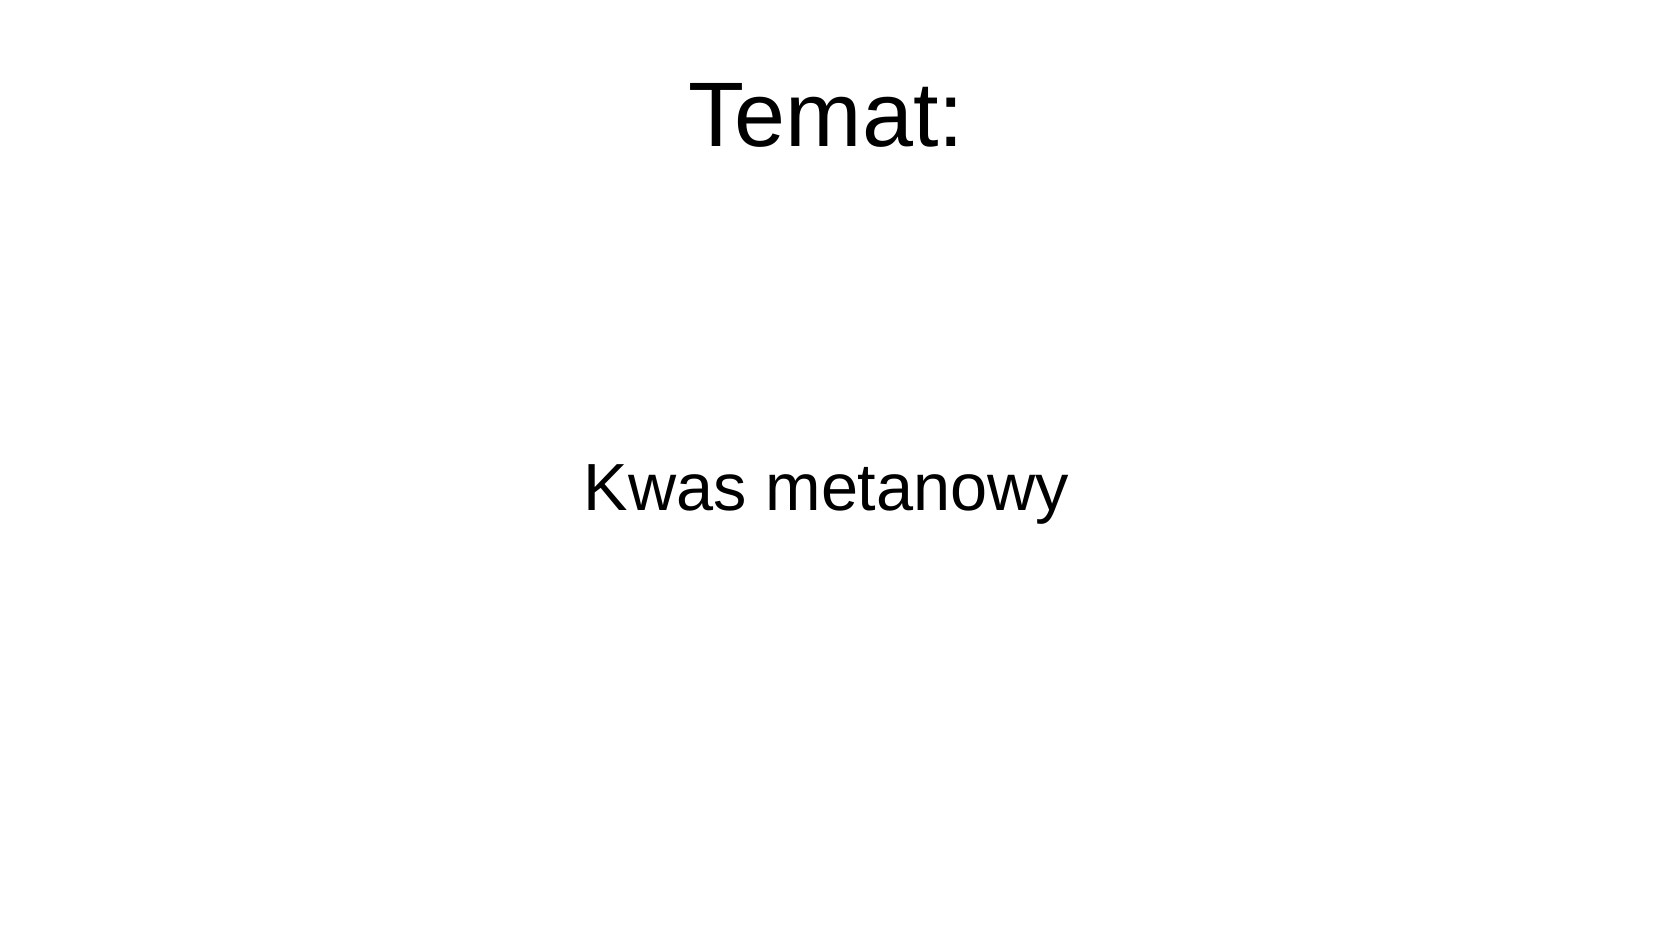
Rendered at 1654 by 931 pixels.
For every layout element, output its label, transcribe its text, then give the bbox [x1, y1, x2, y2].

subtitle Kwas metanowy [82, 217, 1571, 758]
title Temat: [82, 37, 1571, 193]
